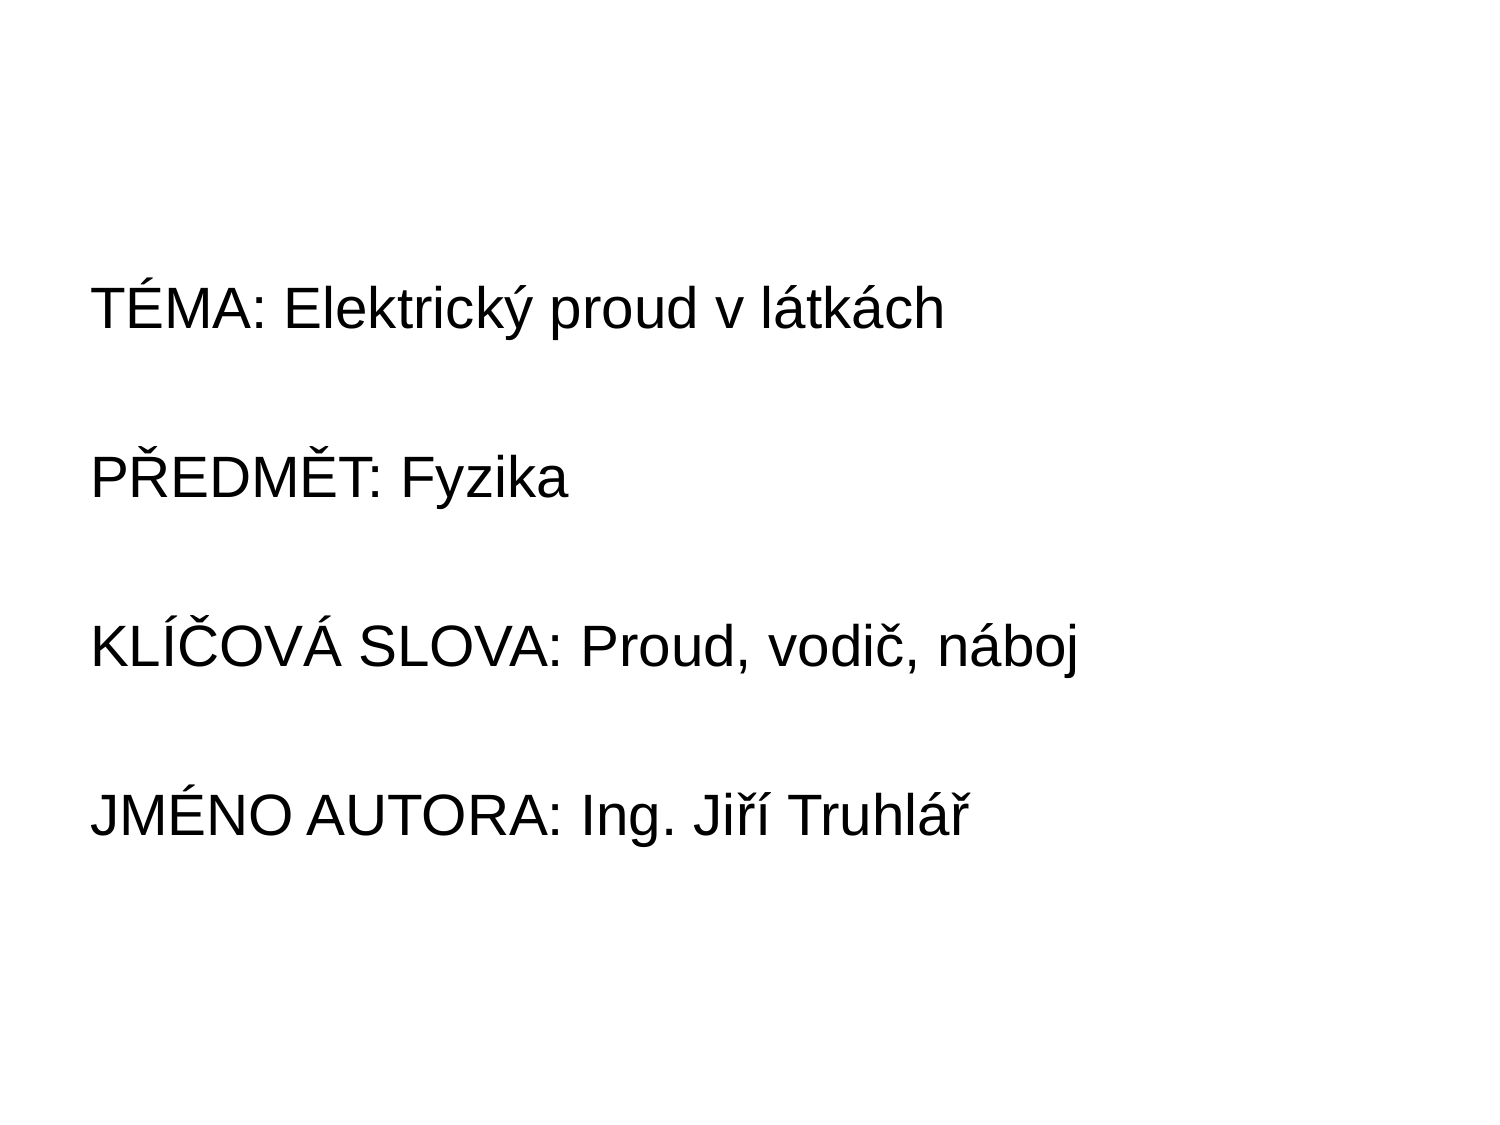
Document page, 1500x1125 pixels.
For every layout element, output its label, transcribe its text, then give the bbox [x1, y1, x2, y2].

list TÉMA: Elektrický proud v látkách PŘEDMĚT: Fyzika KLÍČOVÁ SLOVA: Proud, vodič, náboj JMÉNO AUTORA: Ing. Jiří Truhlář [75, 262, 1426, 1006]
